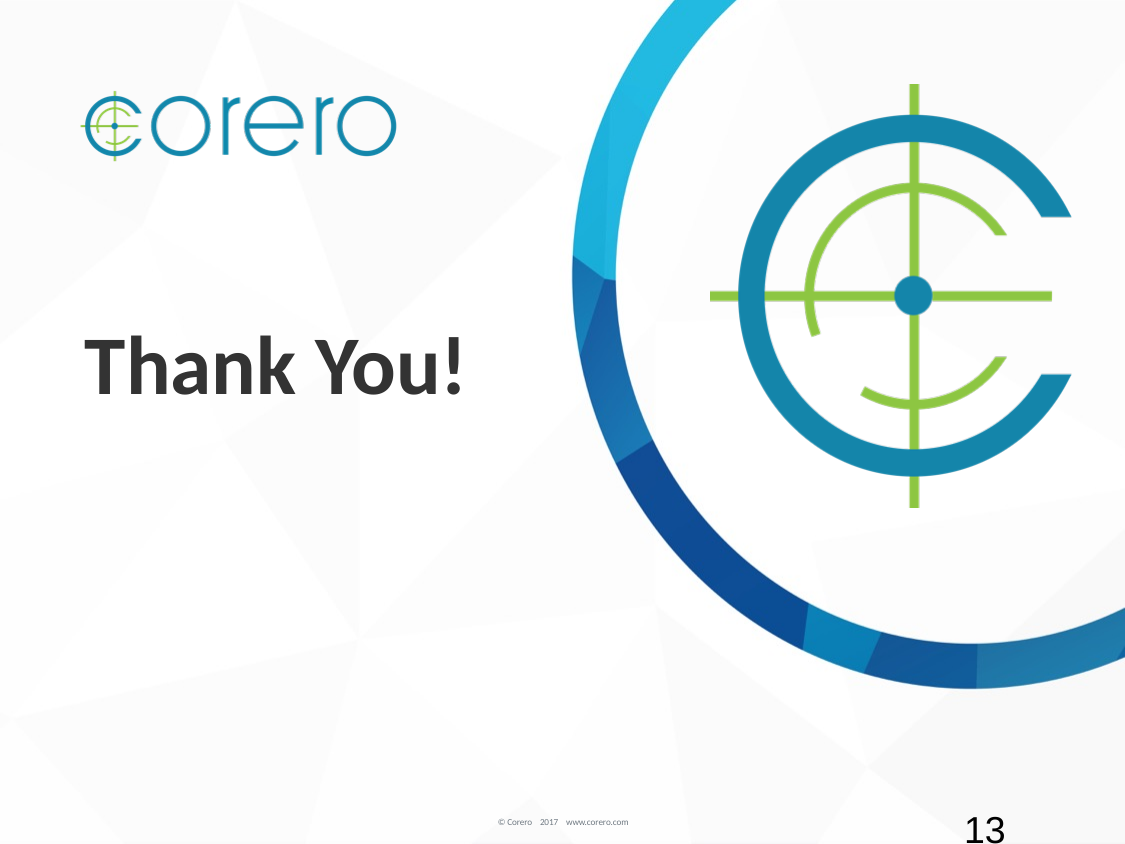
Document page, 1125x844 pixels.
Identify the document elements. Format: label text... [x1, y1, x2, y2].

title Thank You! [69, 303, 573, 541]
picture [0, 0, 1125, 844]
